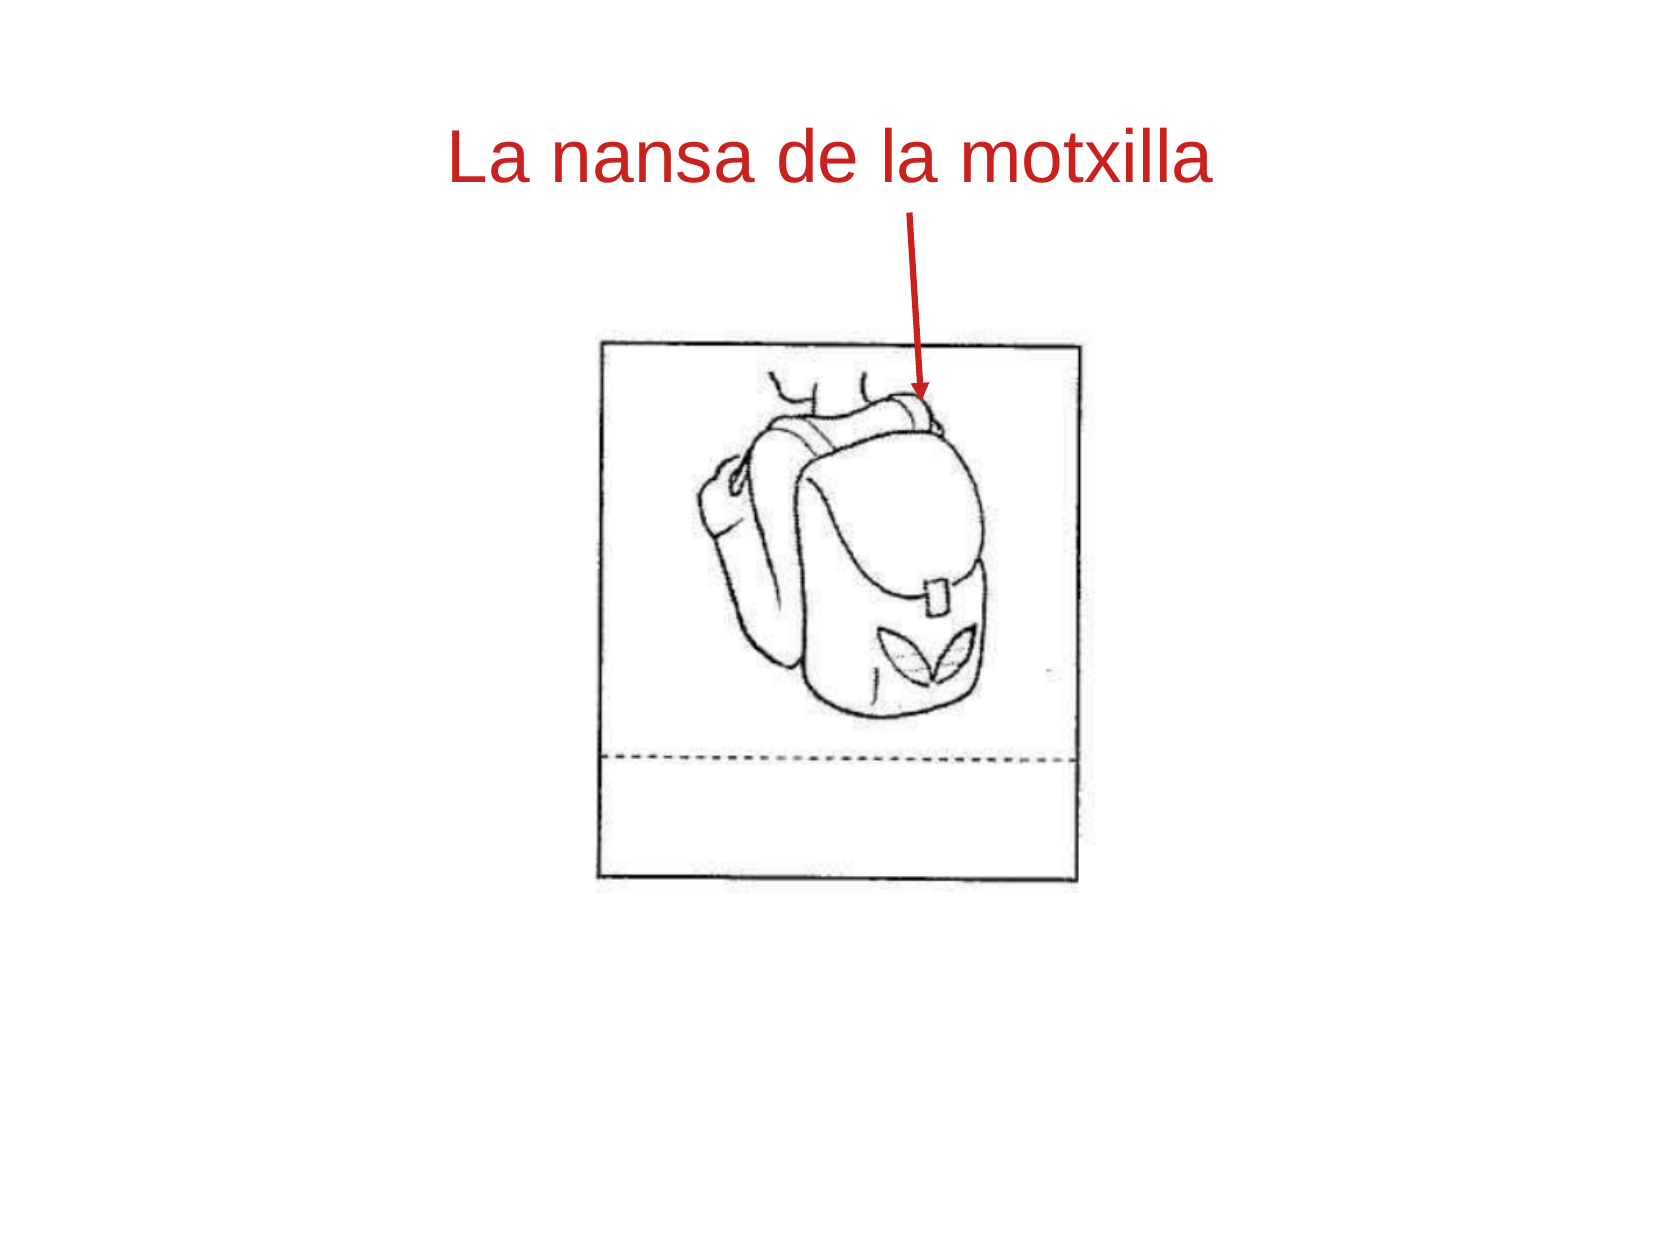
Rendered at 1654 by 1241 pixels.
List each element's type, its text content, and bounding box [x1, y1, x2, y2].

picture [572, 324, 1104, 925]
text_box La nansa de la motxilla [289, 49, 1371, 257]
